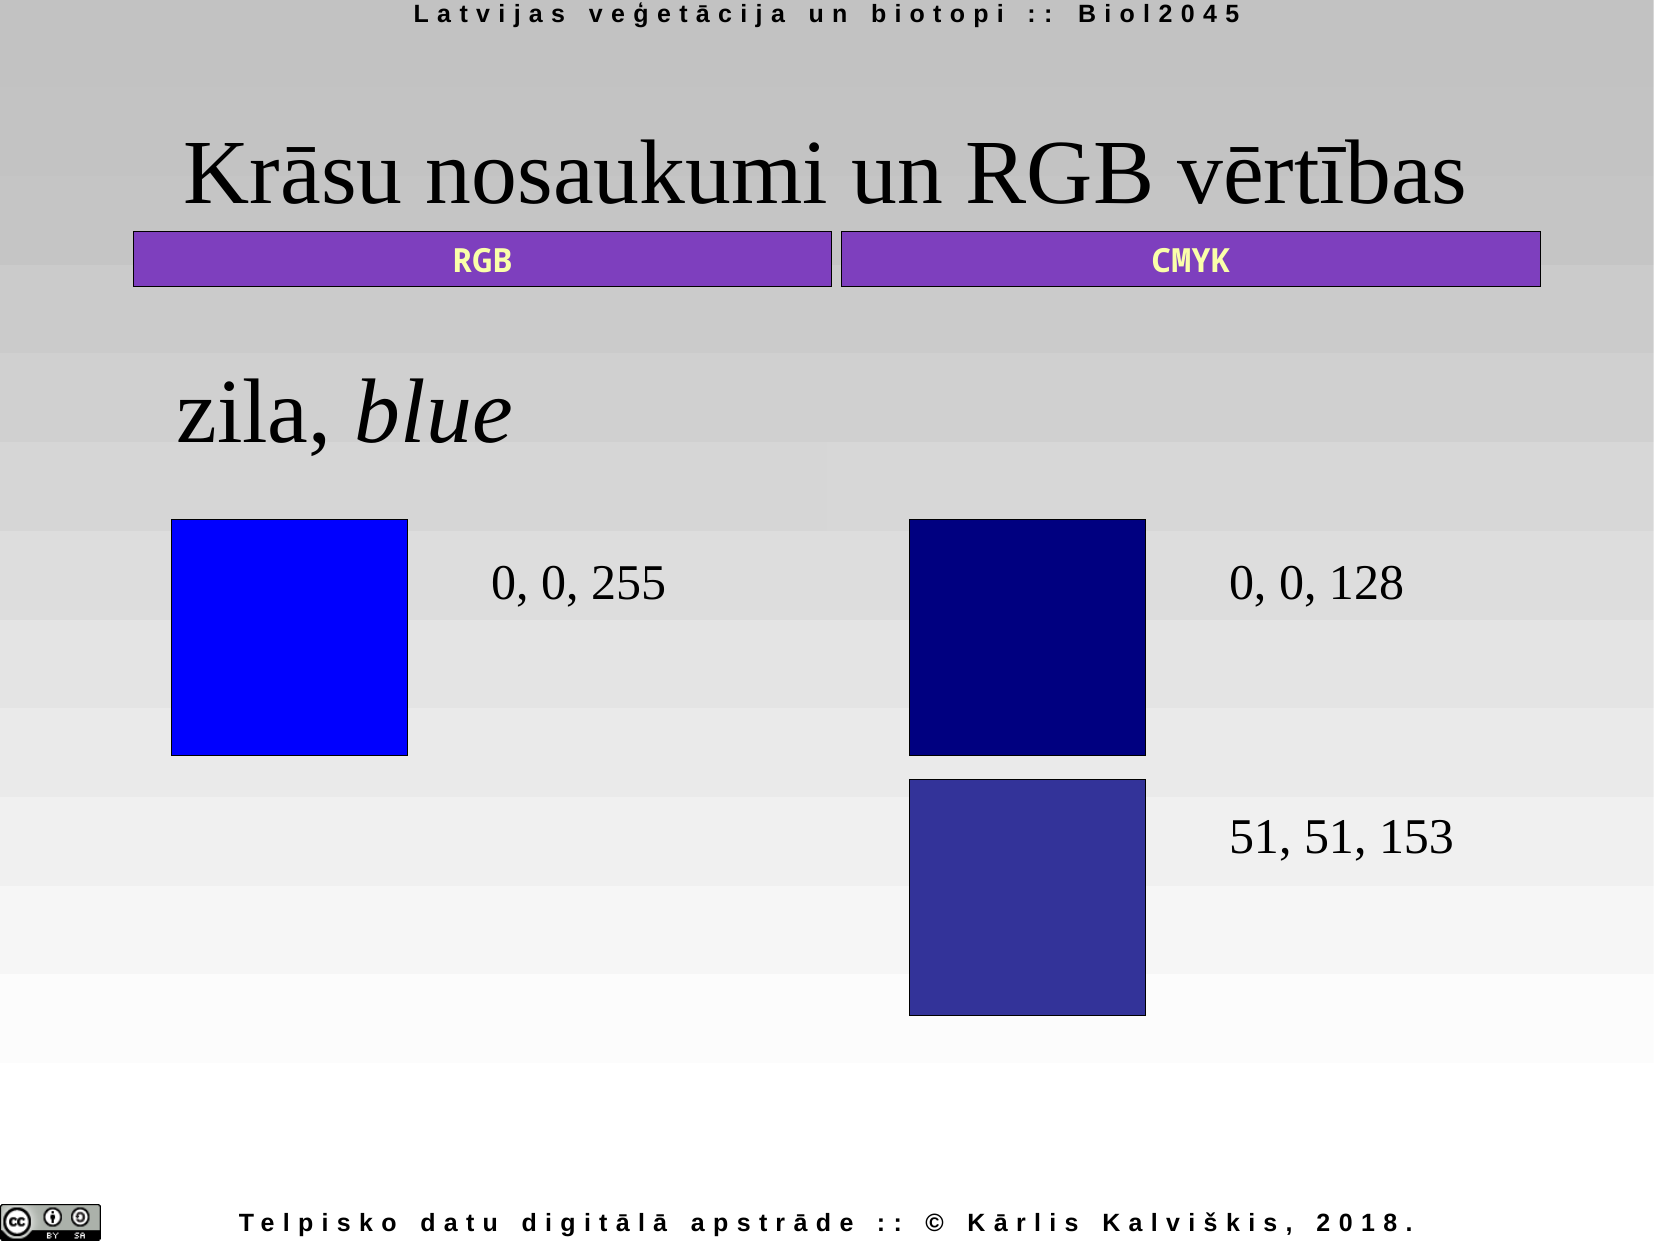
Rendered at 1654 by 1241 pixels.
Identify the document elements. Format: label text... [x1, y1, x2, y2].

text_box [909, 779, 1146, 1016]
text_box 0, 0, 255 [491, 554, 667, 611]
title Krāsu nosaukumi un RGB vērtības [29, 49, 1625, 296]
text_box zila, blue [176, 360, 514, 462]
text_box [171, 519, 408, 756]
text_box RGB [133, 231, 832, 287]
text_box 0, 0, 128 [1229, 554, 1405, 611]
text_box 51, 51, 153 [1229, 808, 1455, 865]
picture [0, 0, 1654, 1241]
text_box [909, 519, 1146, 756]
text_box CMYK [841, 231, 1541, 287]
